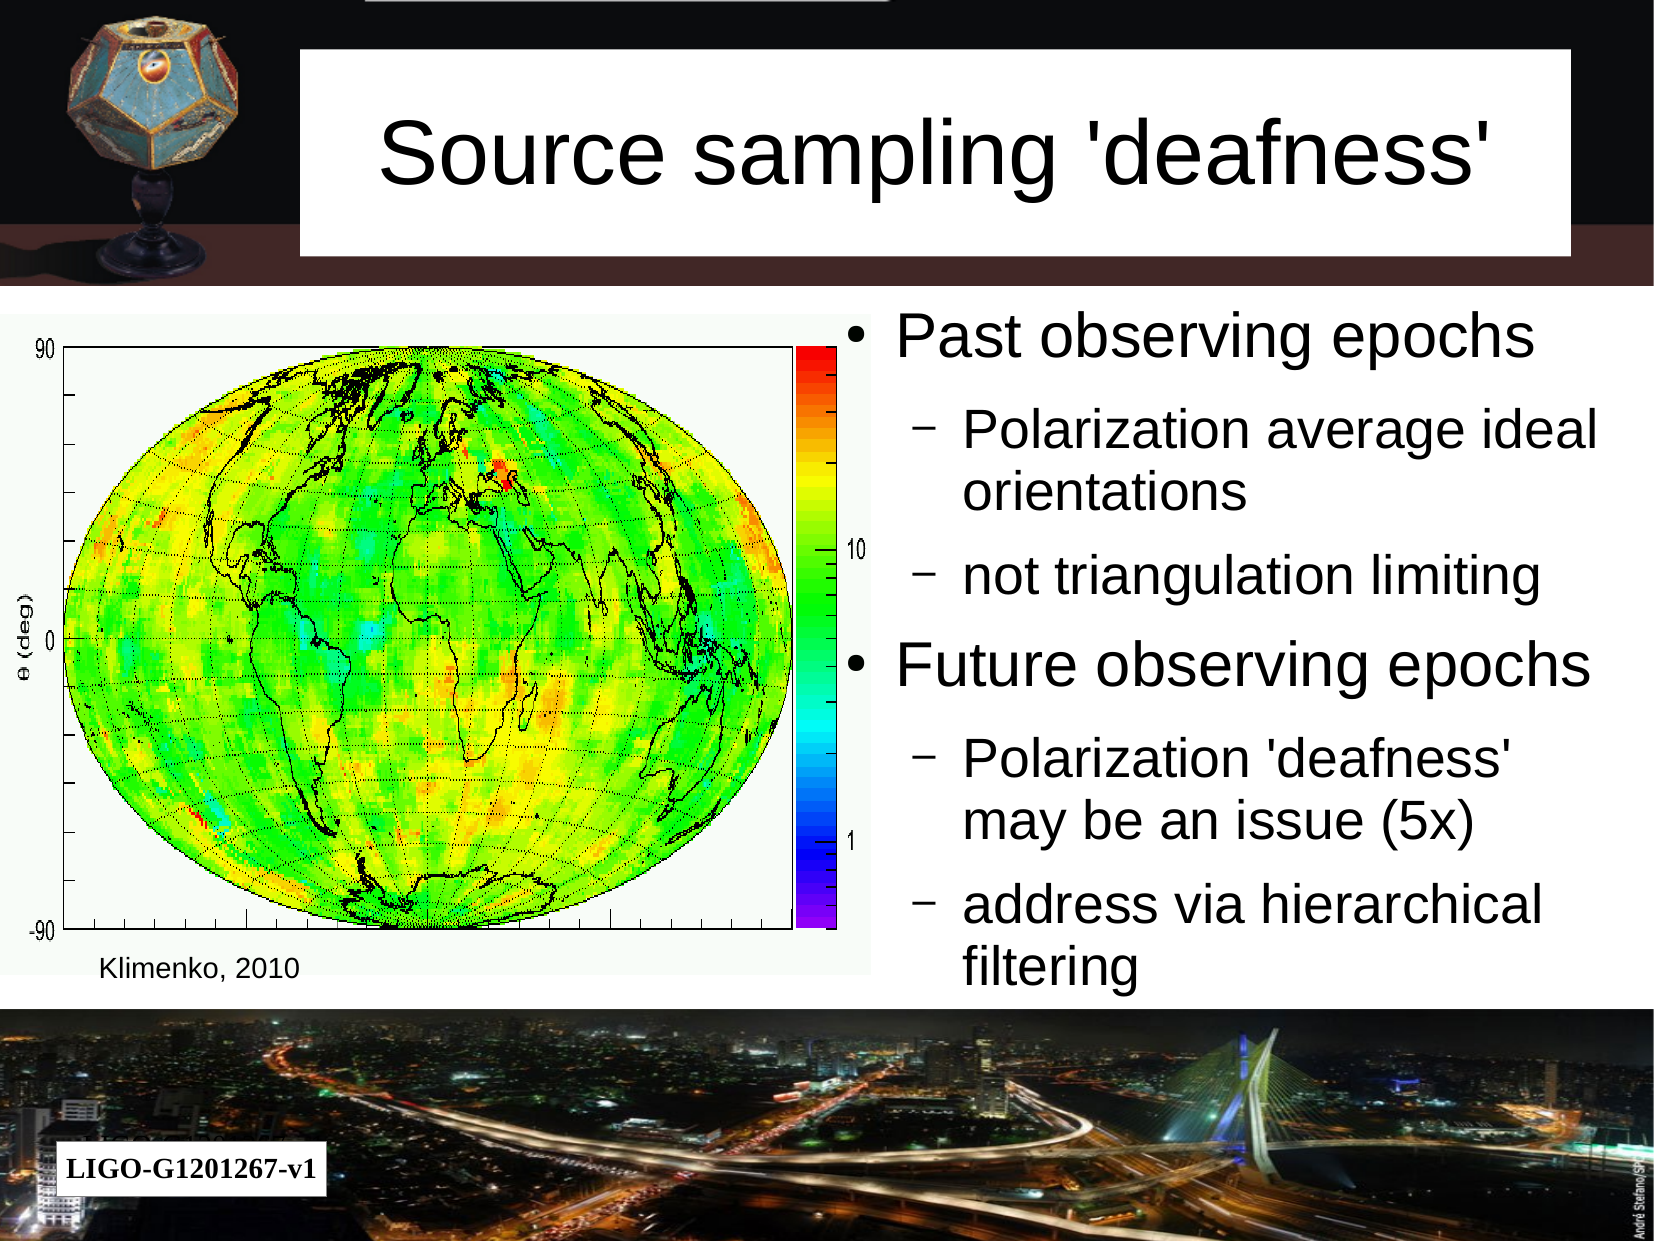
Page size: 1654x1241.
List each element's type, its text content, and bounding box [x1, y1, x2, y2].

picture [0, 314, 871, 976]
list Past observing epochs Polarization average ideal orientations not triangulation limiting Future observing epochs Polarization 'deafness' may be an issue (5x) address via hierarchical filtering [828, 300, 1606, 1010]
text_box Klimenko, 2010 [83, 945, 490, 993]
picture [0, 1009, 1654, 1241]
title Source sampling 'deafness' [300, 49, 1571, 257]
picture [0, 0, 1654, 286]
